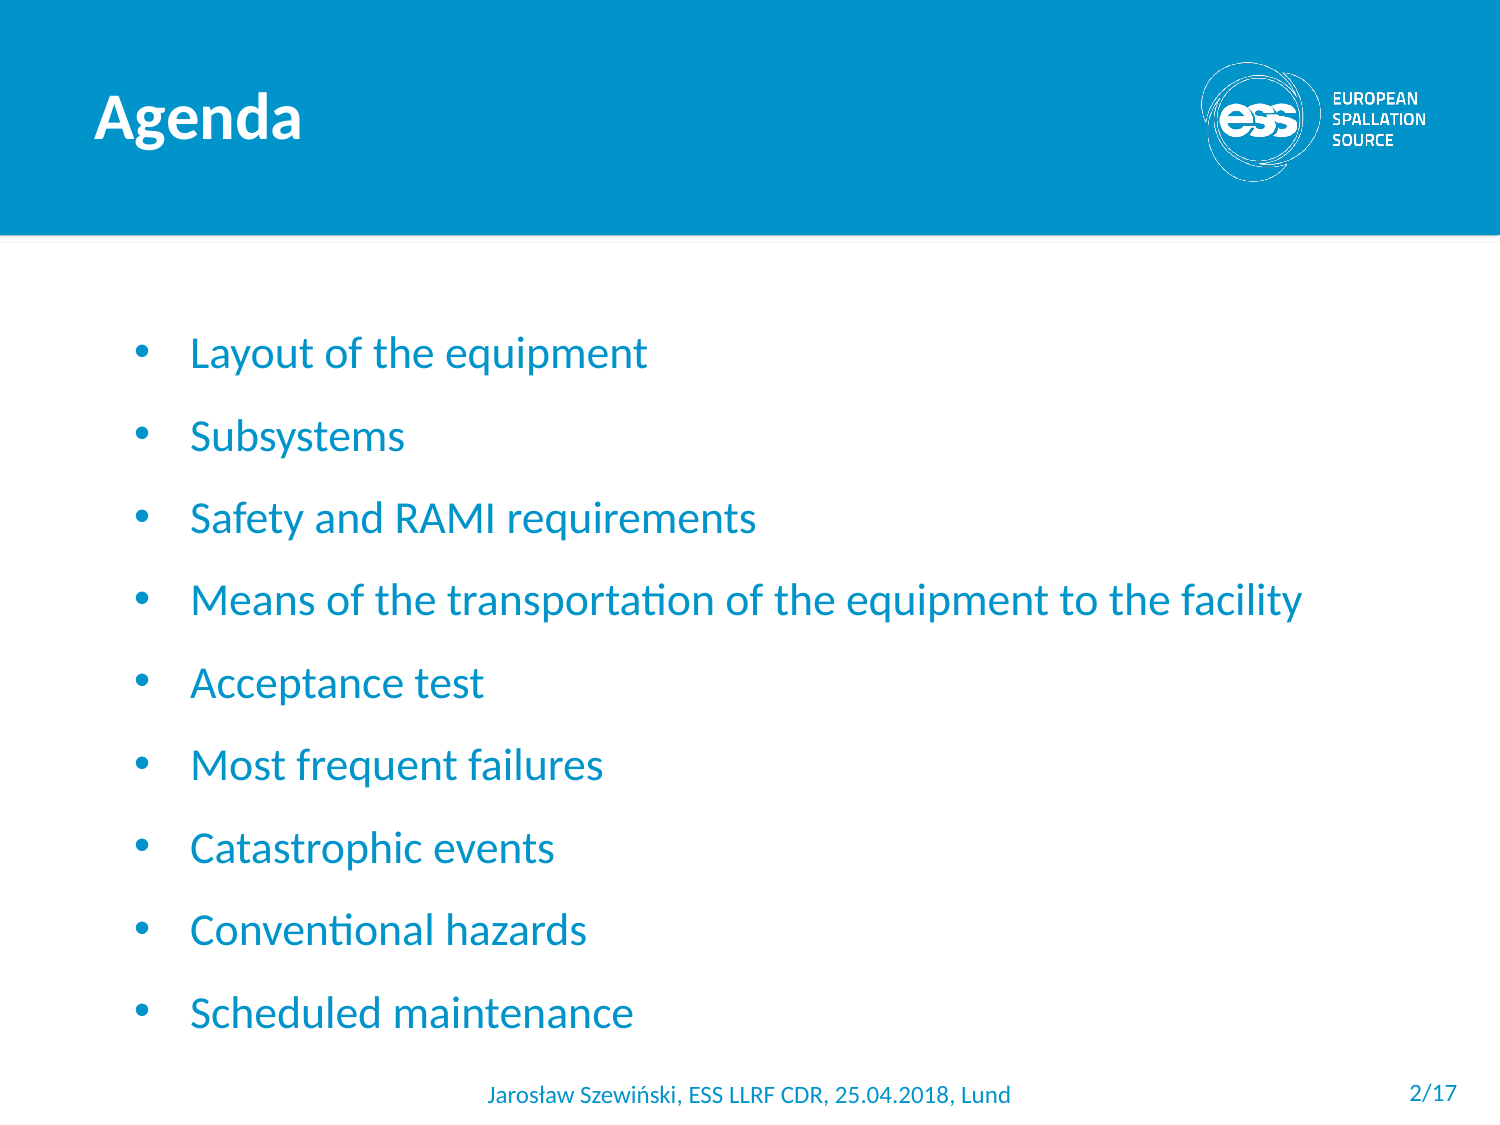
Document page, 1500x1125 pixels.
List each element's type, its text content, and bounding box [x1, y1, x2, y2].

text_box Agenda [94, 19, 1373, 207]
picture [1381, 119, 1389, 124]
picture [1377, 93, 1385, 104]
text_box Layout of the equipment Subsystems Safety and RAMI requirements Means of the transportation of the equipment to the facility Acceptance test Most frequent failures Catastrophic events Conventional hazards Scheduled maintenance [58, 295, 1455, 1073]
text_box Jarosław Szewiński, ESS LLRF CDR, 25.04.2018, Lund [11, 1073, 1489, 1114]
picture [1386, 134, 1392, 146]
picture [1408, 93, 1412, 104]
picture [1388, 93, 1394, 104]
text_box Agenda [108, 105, 120, 123]
